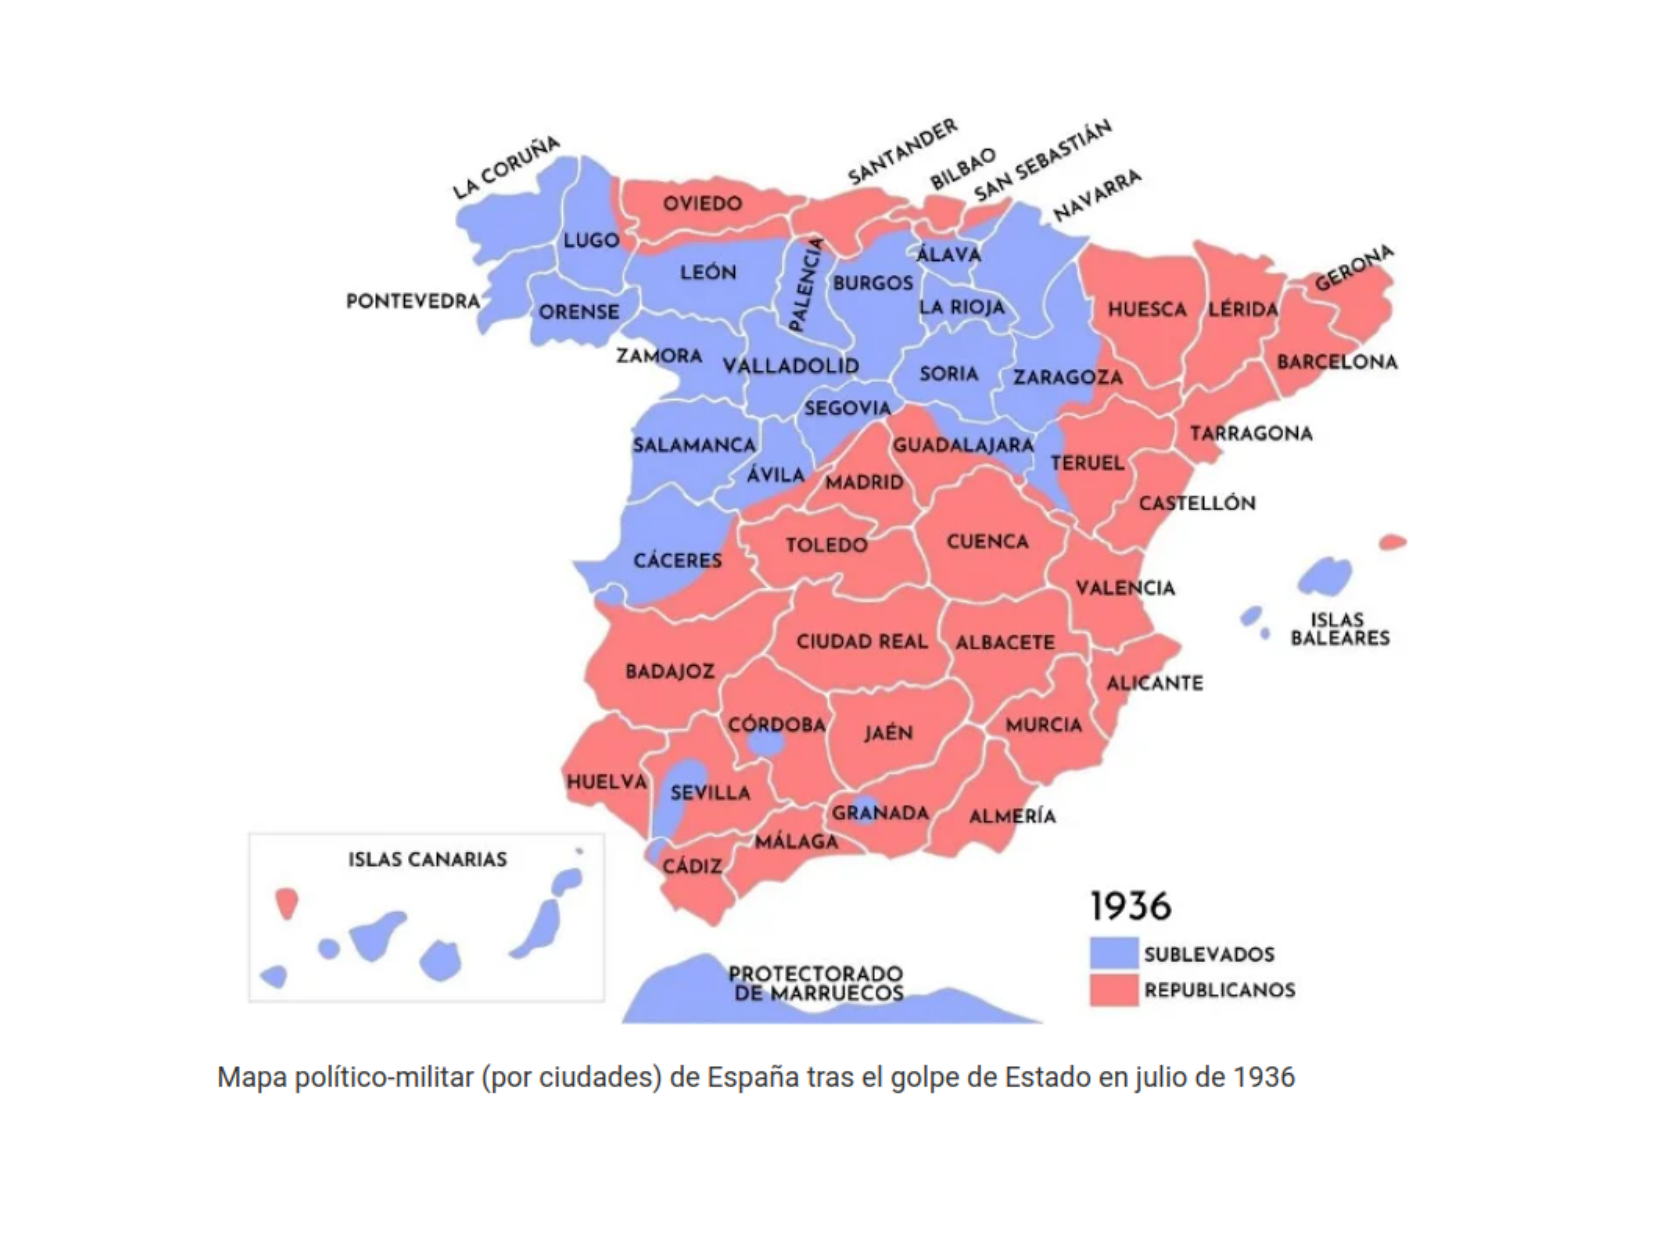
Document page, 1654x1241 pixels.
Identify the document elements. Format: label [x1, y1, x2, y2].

picture [185, 88, 1430, 1109]
